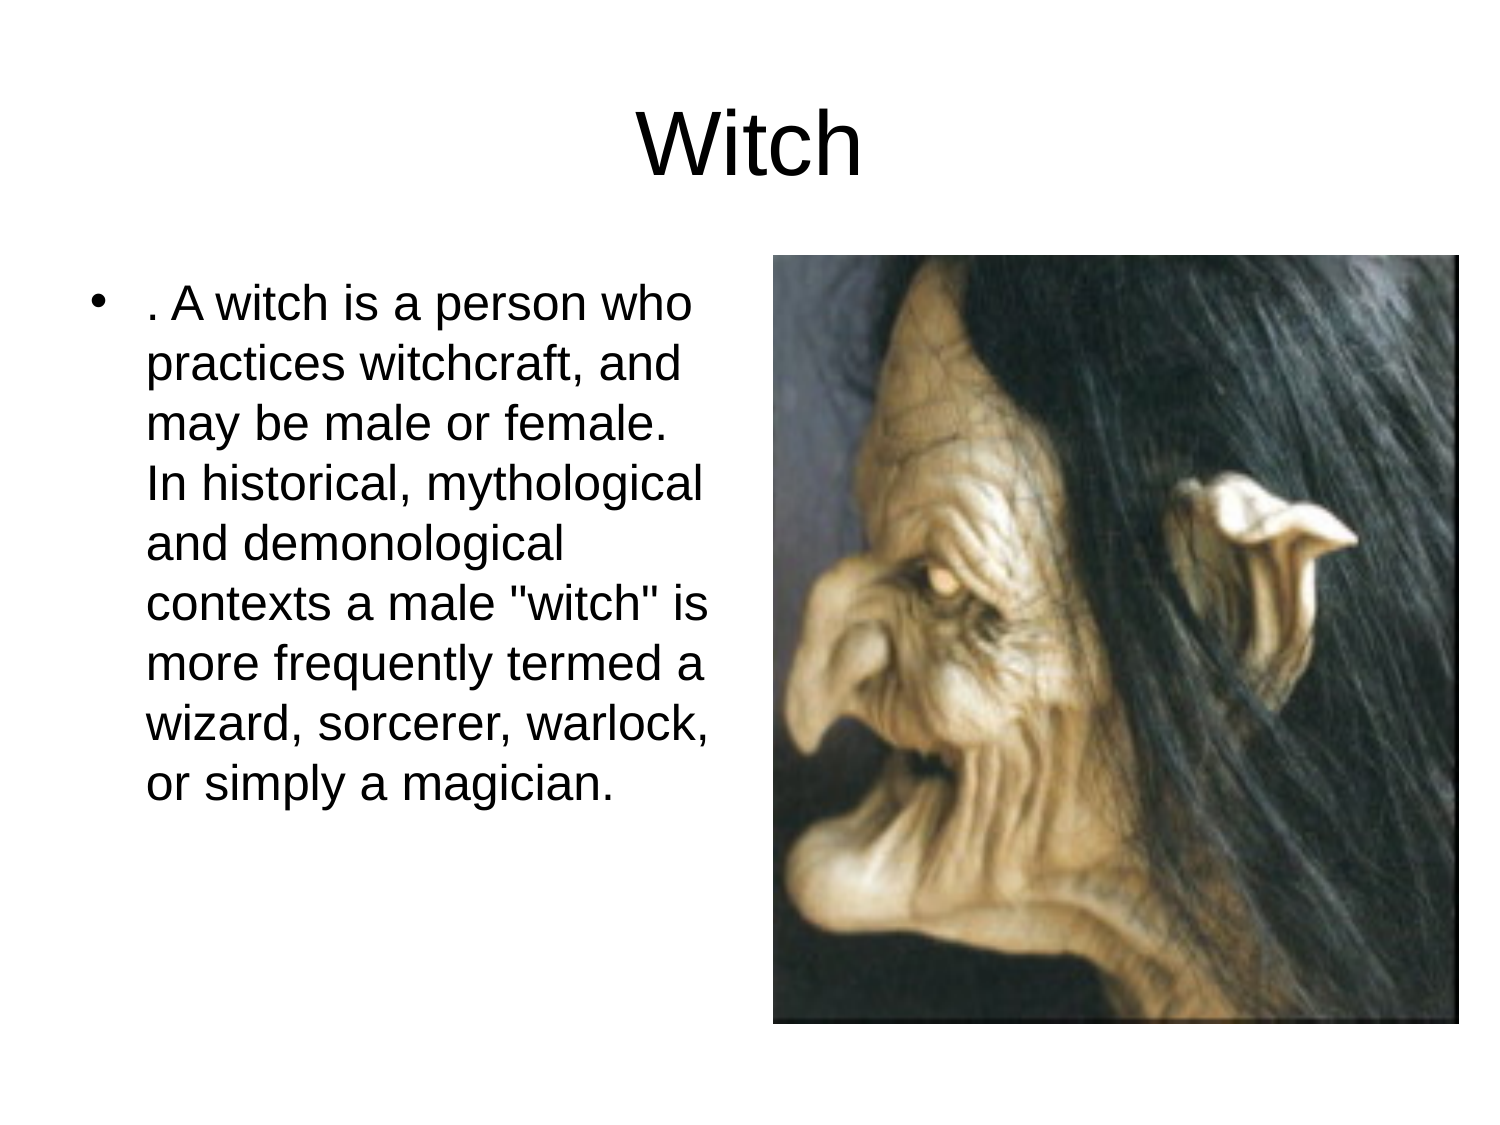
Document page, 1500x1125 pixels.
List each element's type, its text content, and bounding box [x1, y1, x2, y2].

list . A witch is a person who practices witchcraft, and may be male or female. In historical, mythological and demonological contexts a male "witch" is more frequently termed a wizard, sorcerer, warlock, or simply a magician. [75, 262, 738, 1005]
title Witch [75, 45, 1425, 233]
picture [773, 255, 1459, 1024]
